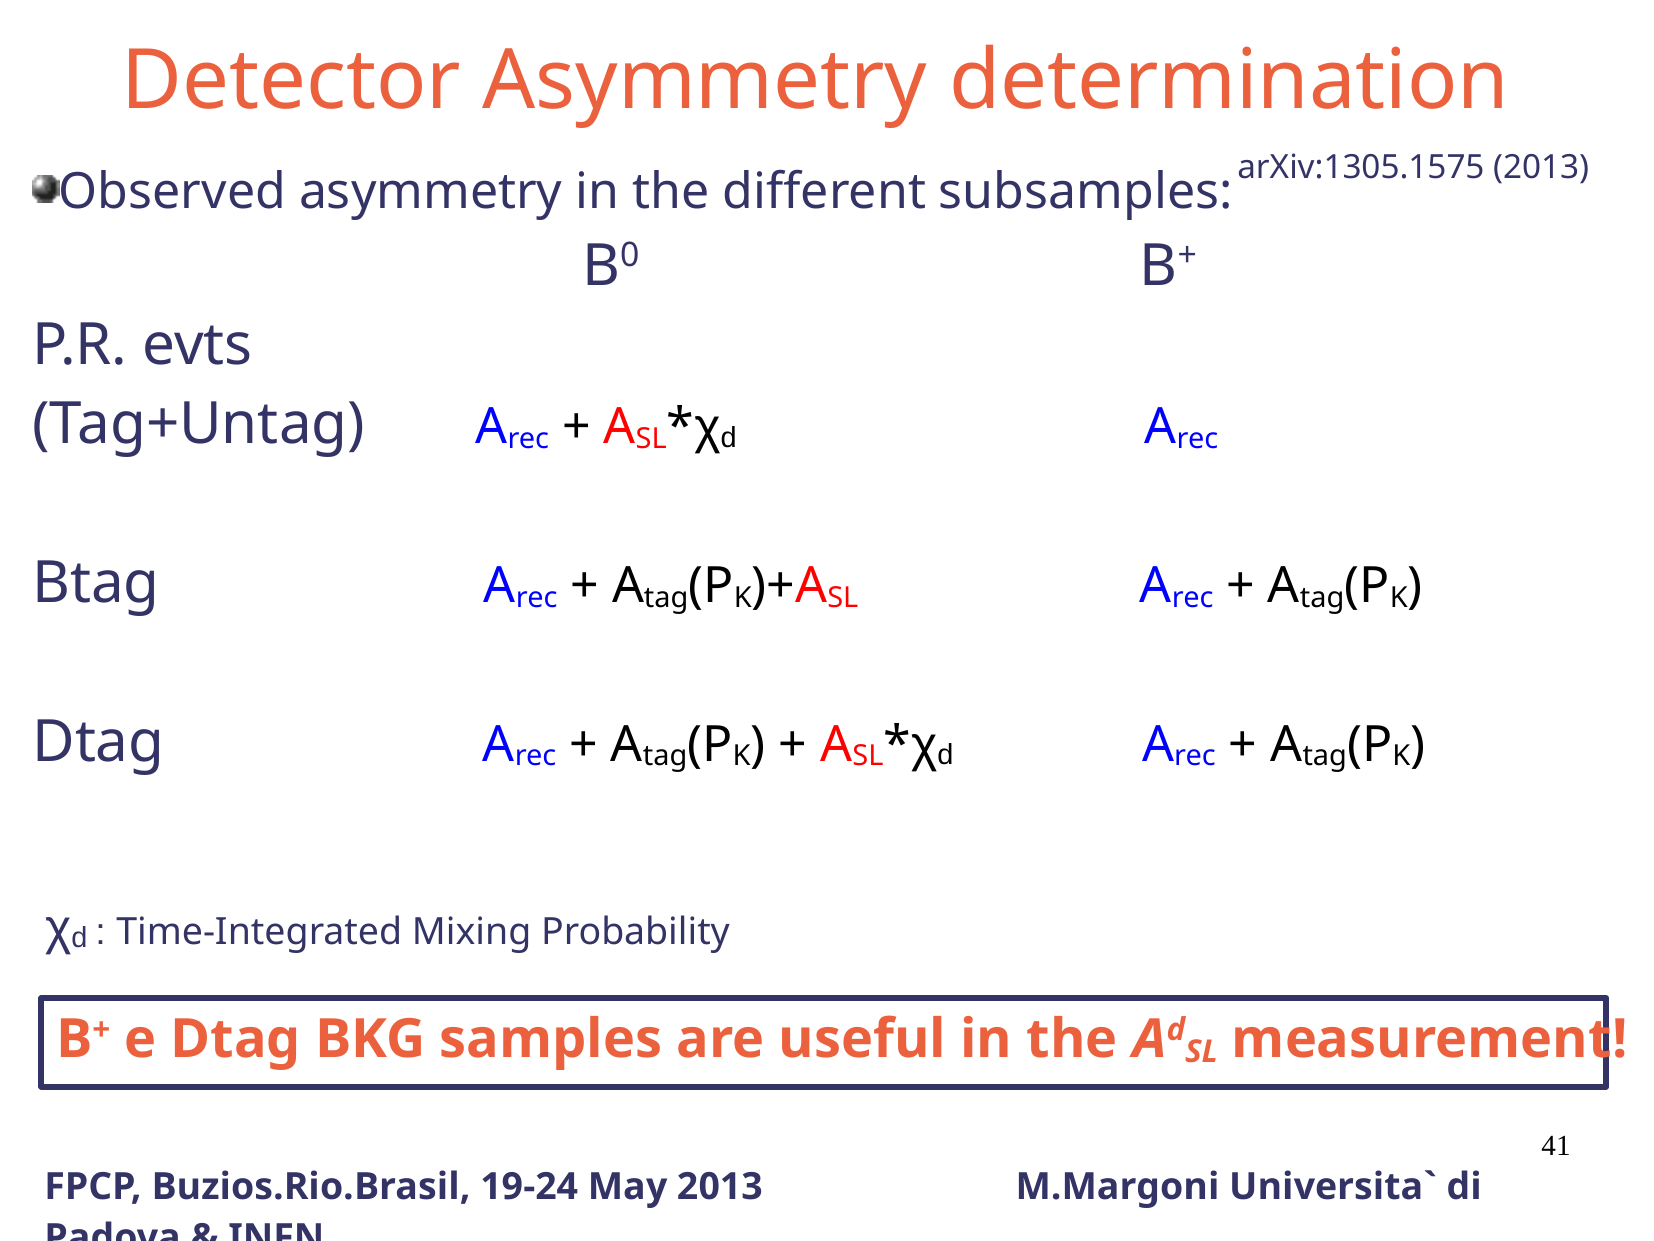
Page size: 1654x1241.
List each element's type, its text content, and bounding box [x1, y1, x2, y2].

text_box Observed asymmetry in the different subsamples: B0 B+ P.R. evts (Tag+Untag) Arec + ASL*χd Arec Btag Arec + Atag(PK)+ASL Arec + Atag(PK) Dtag Arec + Atag(PK) + ASL*χd Arec + Atag(PK) [17, 147, 1642, 1092]
text_box χd : Time-Integrated Mixing Probability [0, 891, 1347, 979]
text_box FPCP, Buzios.Rio.Brasil, 19-24 May 2013 M.Margoni Universita` di Padova & INFN [29, 1151, 1625, 1225]
text_box arXiv:1305.1575 (2013) [1222, 135, 1654, 202]
title Detector Asymmetry determination [82, 0, 1571, 173]
text_box B+ e Dtag BKG samples are useful in the AdSL measurement! [41, 992, 1654, 1102]
